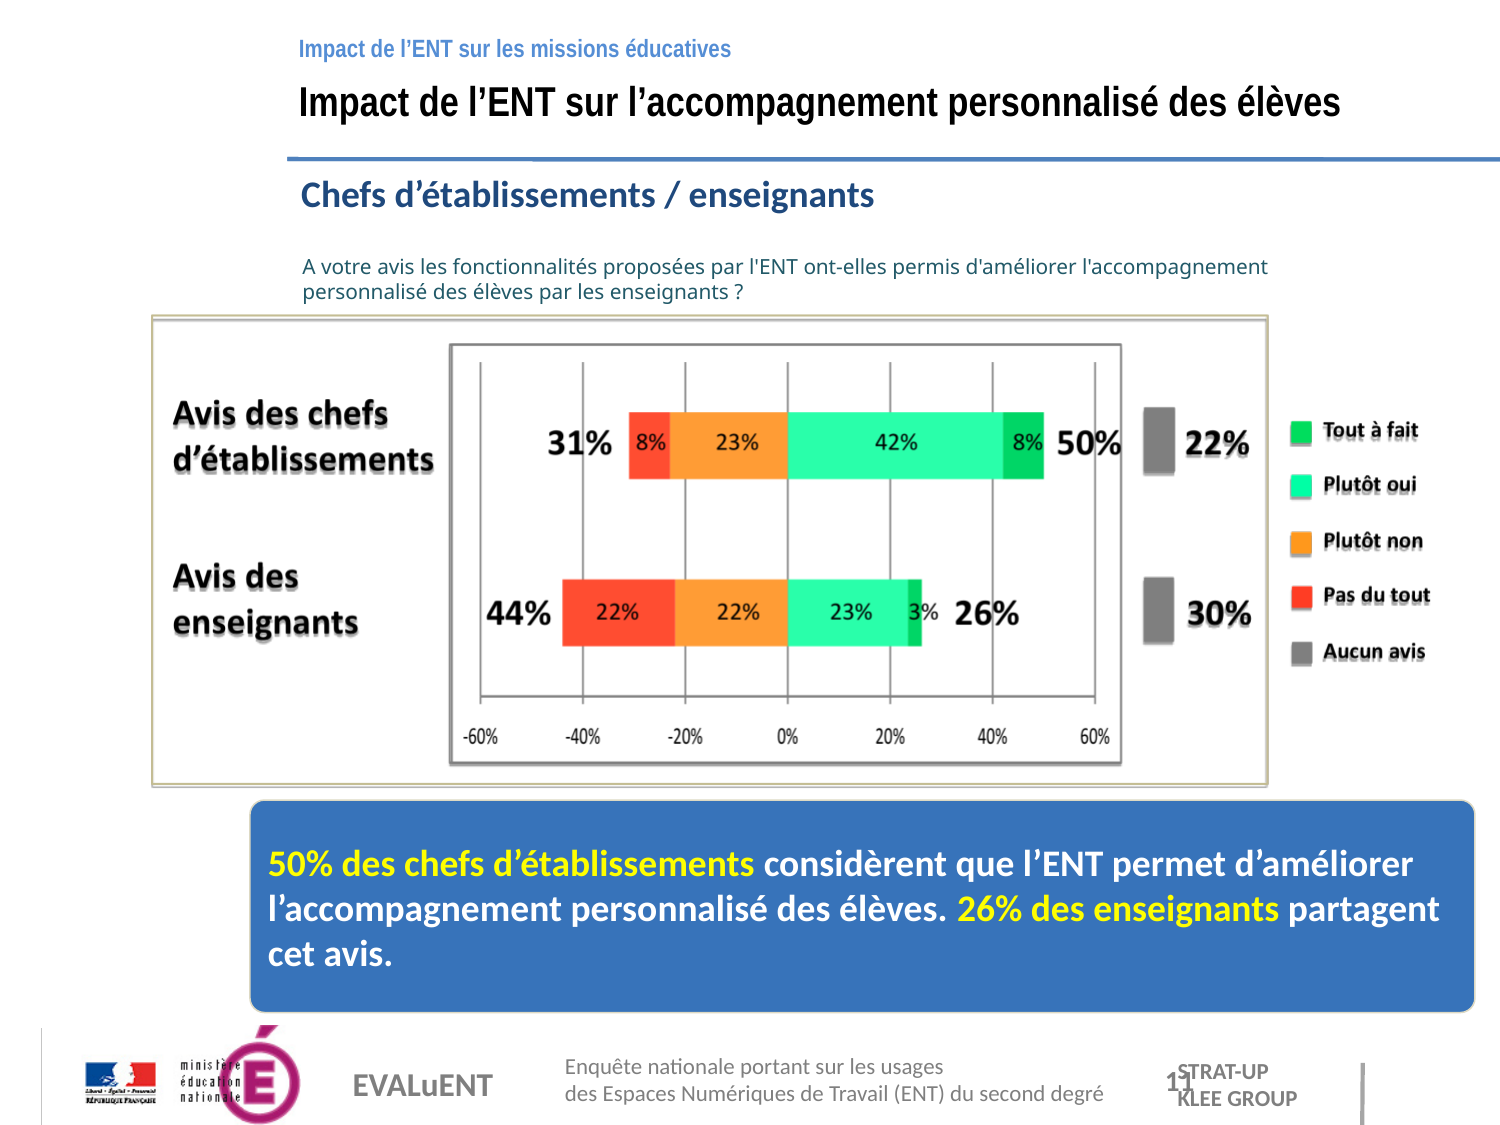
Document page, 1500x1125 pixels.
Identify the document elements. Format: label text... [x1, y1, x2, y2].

text_box [1074, 1050, 1426, 1110]
picture [150, 312, 1500, 786]
text_box Impact de l’ENT sur les missions éducatives Impact de l’ENT sur l’accompagnement personnalisé des élèves [284, 25, 1455, 100]
text_box 50% des chefs d’établissements considèrent que l’ENT permet d’améliorer l’accompagnement personnalisé des élèves. 26% des enseignants partagent cet avis. [249, 800, 1475, 1013]
text_box A votre avis les fonctionnalités proposées par l'ENT ont-elles permis d'améliorer l'accompagnement personnalisé des élèves par les enseignants ? [287, 245, 1375, 312]
text_box Chefs d’établissements / enseignants [286, 162, 897, 224]
